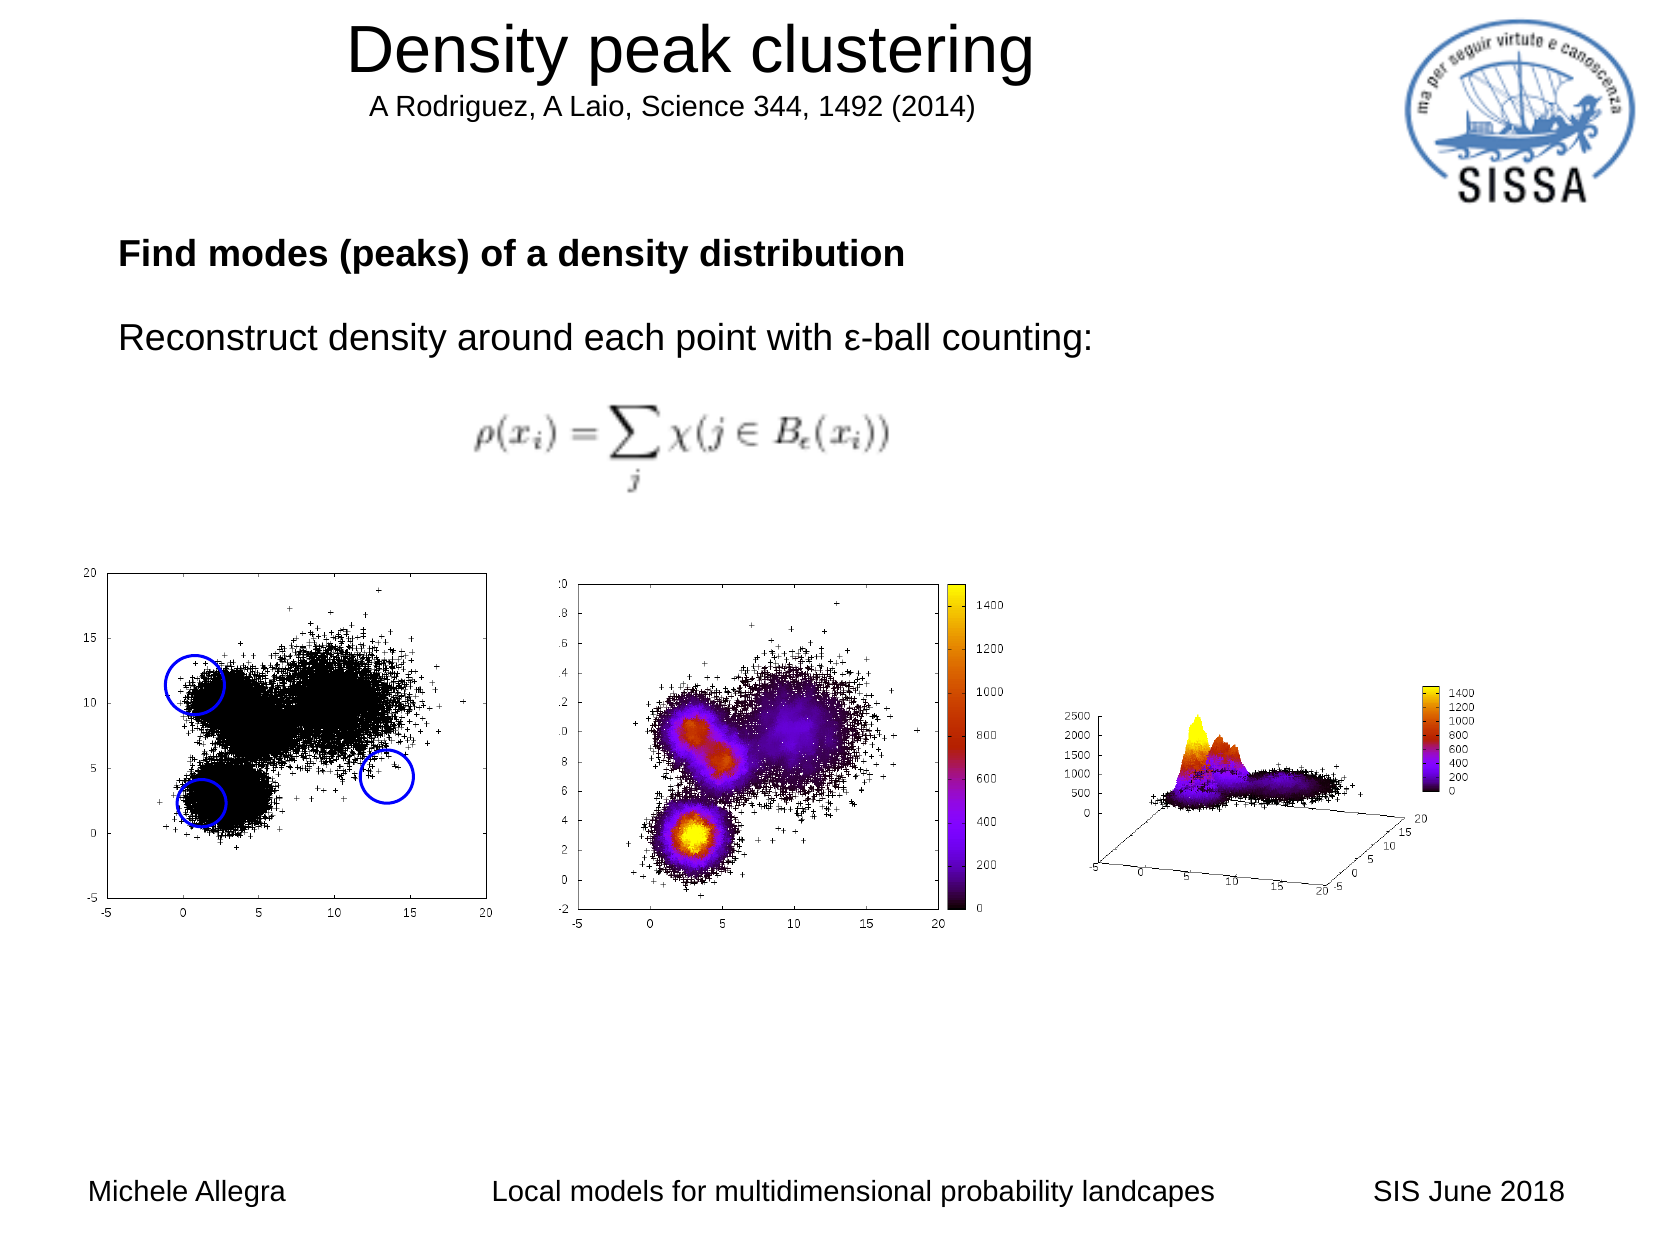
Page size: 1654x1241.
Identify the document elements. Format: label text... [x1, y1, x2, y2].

picture [1391, 16, 1652, 207]
picture [432, 366, 944, 523]
picture [64, 557, 1480, 945]
title Michele Allegra Local models for multidimensional probability landcapes SIS June 2018 [82, 1153, 1571, 1229]
title Density peak clustering [64, 0, 1317, 101]
text_box A Rodriguez, A Laio, Science 344, 1492 (2014) [354, 82, 1548, 142]
subtitle Find modes (peaks) of a density distribution Reconstruct density around each point with ε-ball counting: [82, 76, 1571, 1153]
